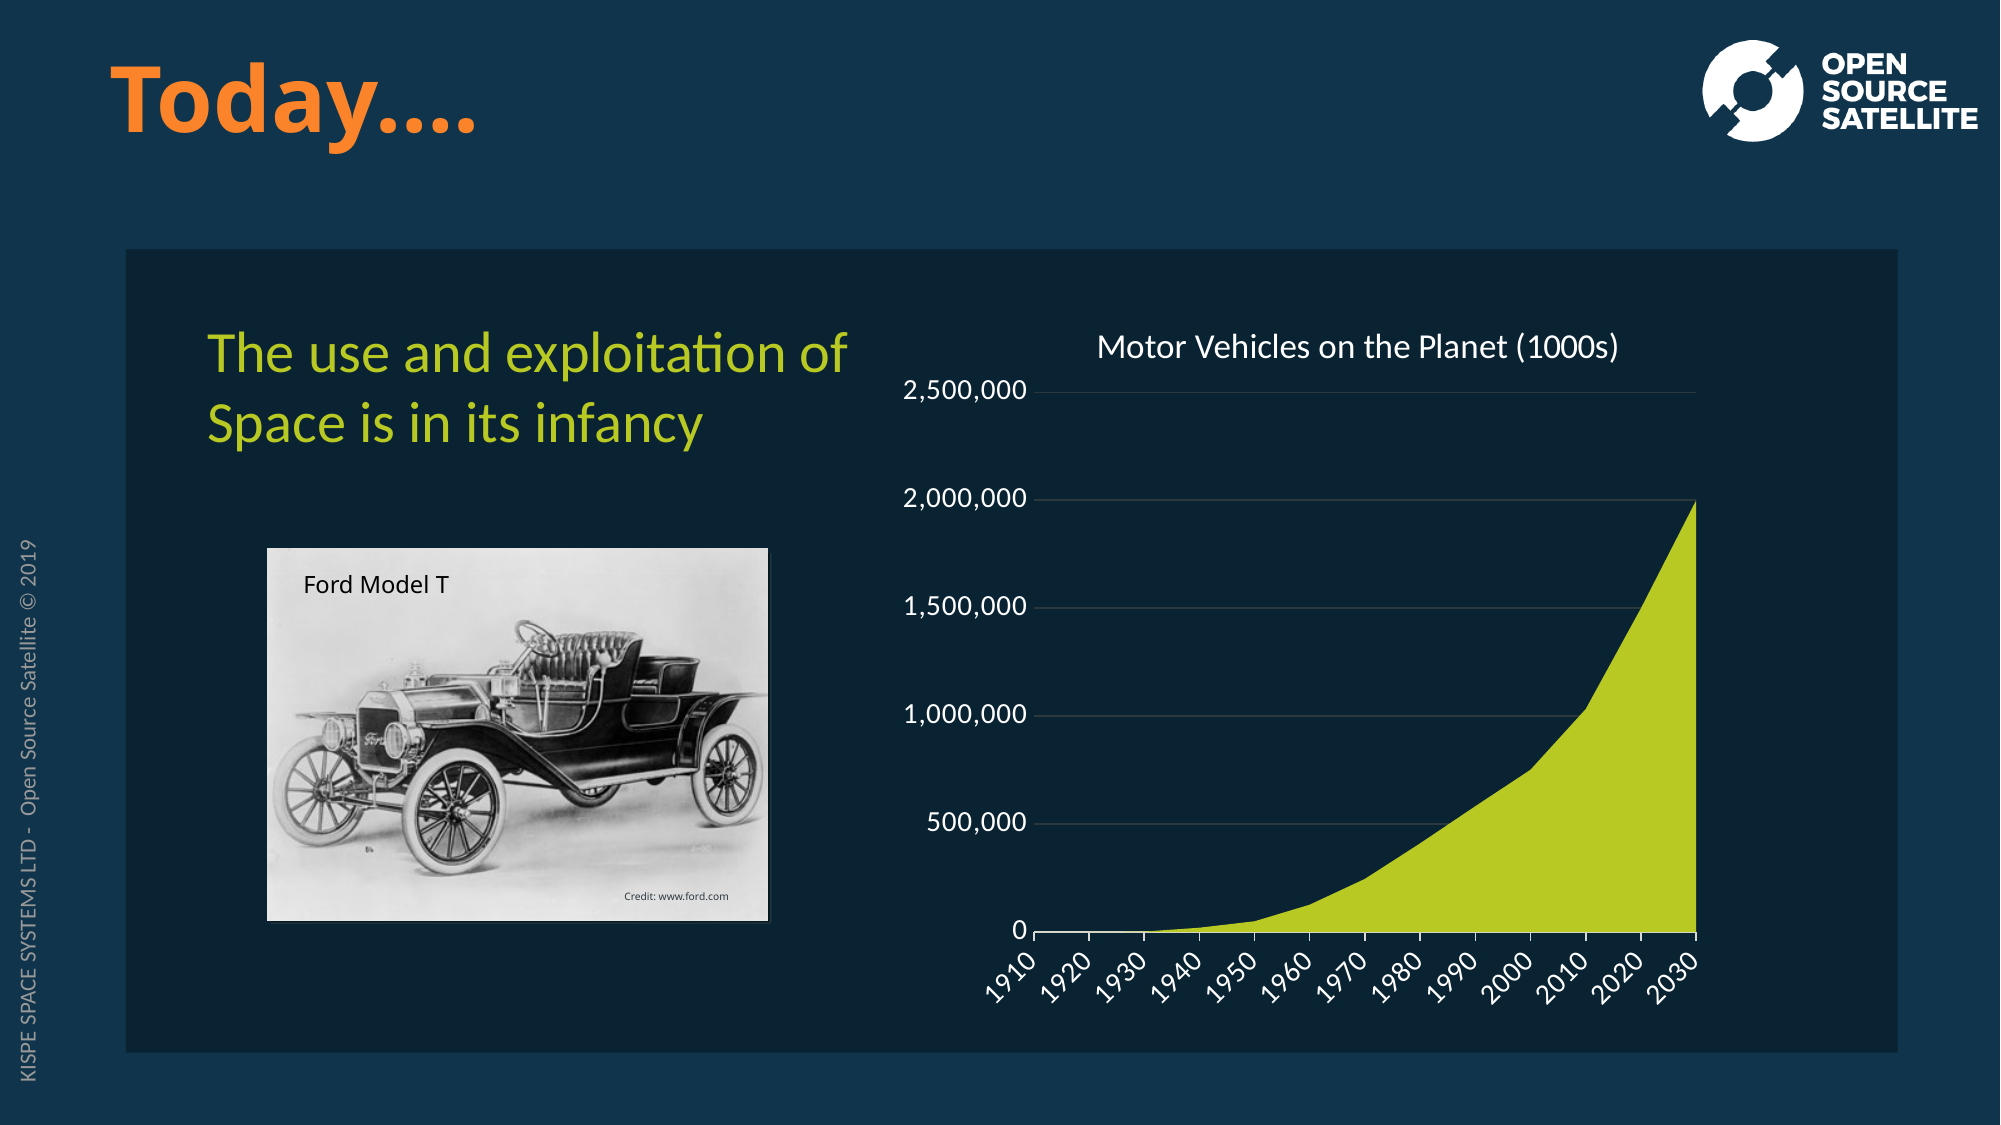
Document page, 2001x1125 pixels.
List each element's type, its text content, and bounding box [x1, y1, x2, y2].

text_box Ford Model T [288, 562, 576, 606]
text_box [125, 249, 1898, 1053]
text_box Today…. [0, 1, 2000, 204]
text_box The use and exploitation of Space is in its infancy [192, 307, 866, 507]
text_box Credit: www.ford.com [609, 882, 848, 947]
picture [267, 548, 768, 921]
chart [885, 310, 1733, 1019]
